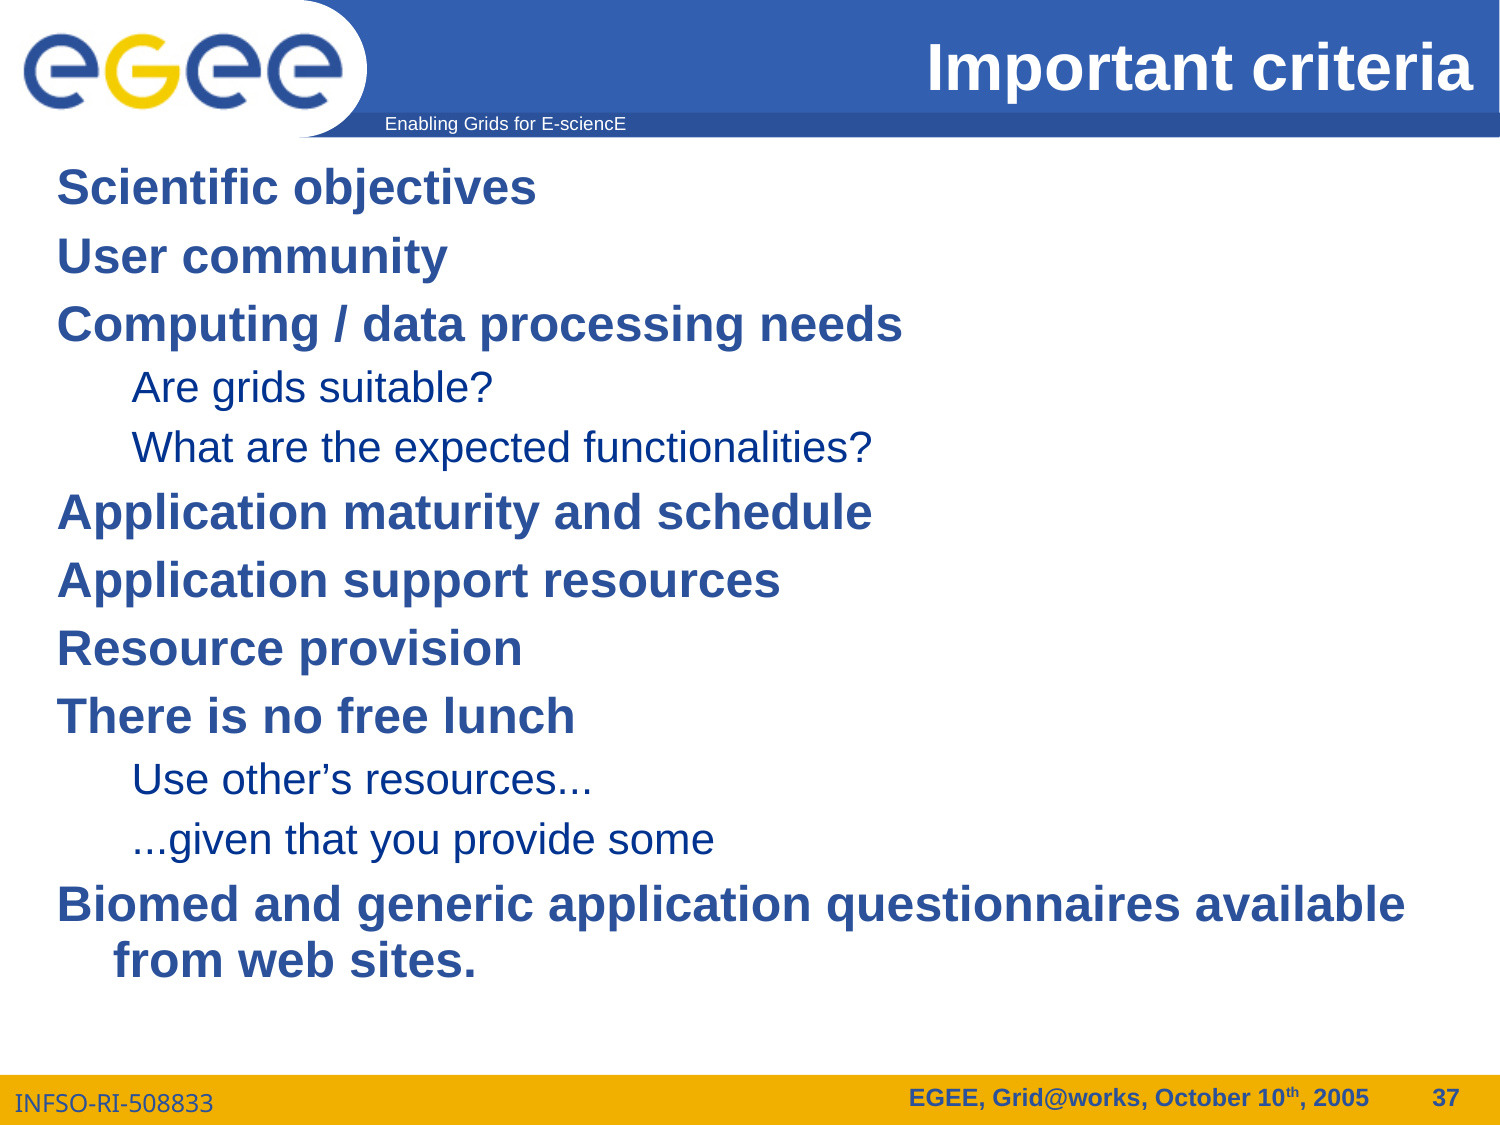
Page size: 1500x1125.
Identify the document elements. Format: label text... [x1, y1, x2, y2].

list Scientific objectives User community Computing / data processing needs Are grids suitable? What are the expected functionalities? Application maturity and schedule Application support resources Resource provision There is no free lunch Use other’s resources... ...given that you provide some Biomed and generic application questionnaires available from web sites. [56, 159, 1466, 1051]
picture [18, 30, 349, 112]
title Important criteria [369, 10, 1475, 124]
